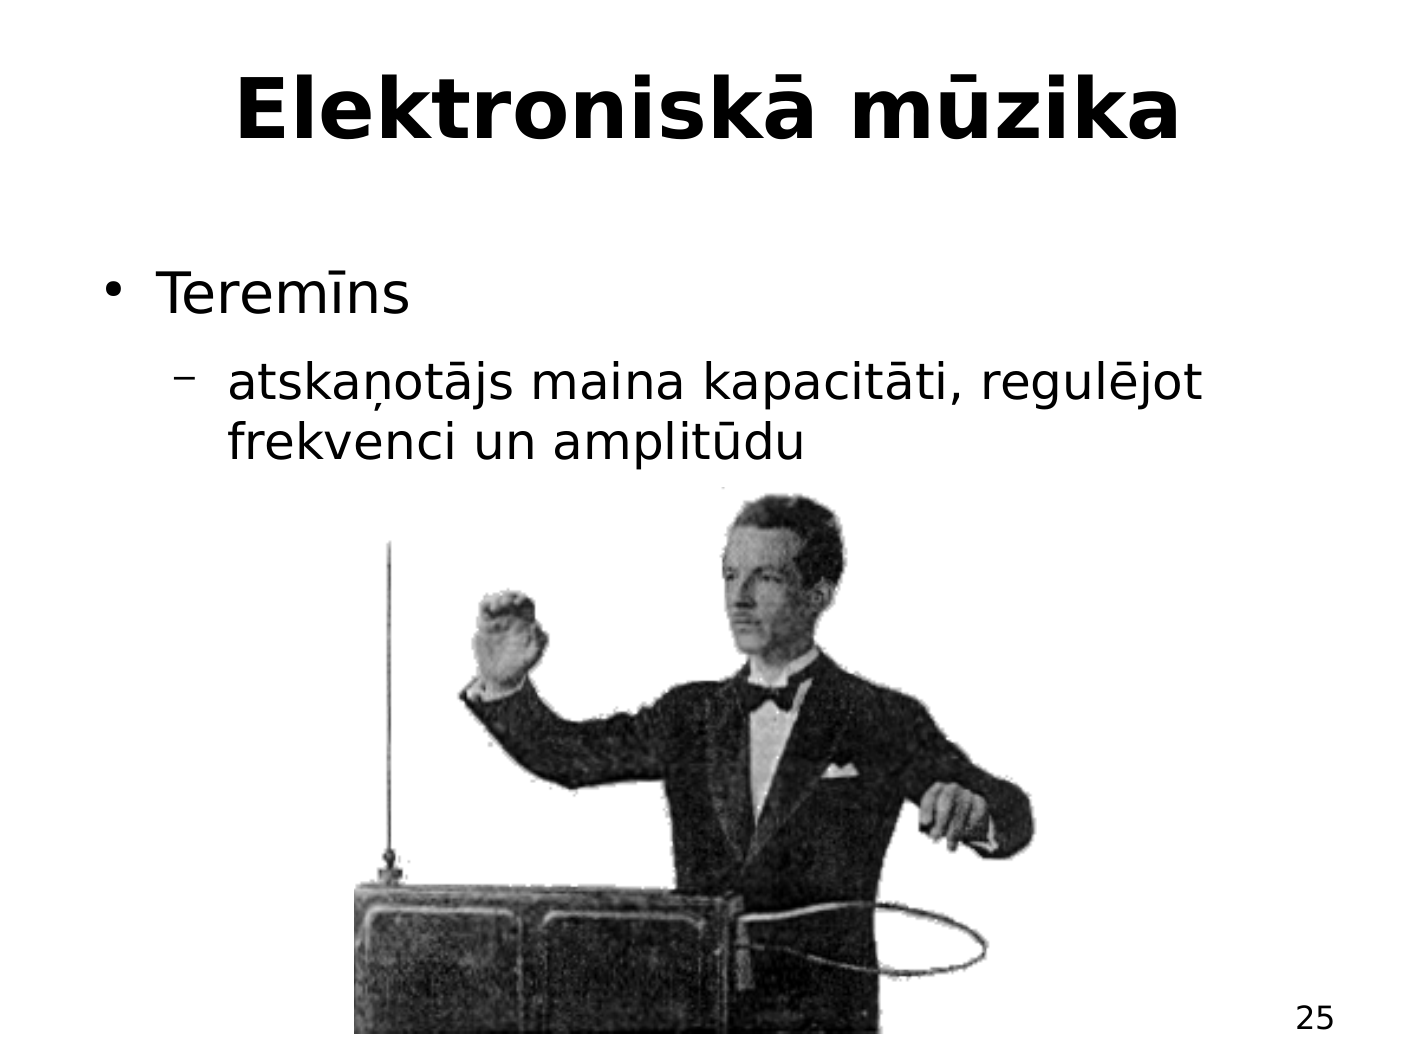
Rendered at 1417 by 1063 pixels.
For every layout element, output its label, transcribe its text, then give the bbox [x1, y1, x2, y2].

title Elektroniskā mūzika [70, 42, 1346, 168]
list Teremīns atskaņotājs maina kapacitāti, regulējot frekvenci un amplitūdu [70, 248, 1346, 543]
picture [354, 487, 1063, 1034]
